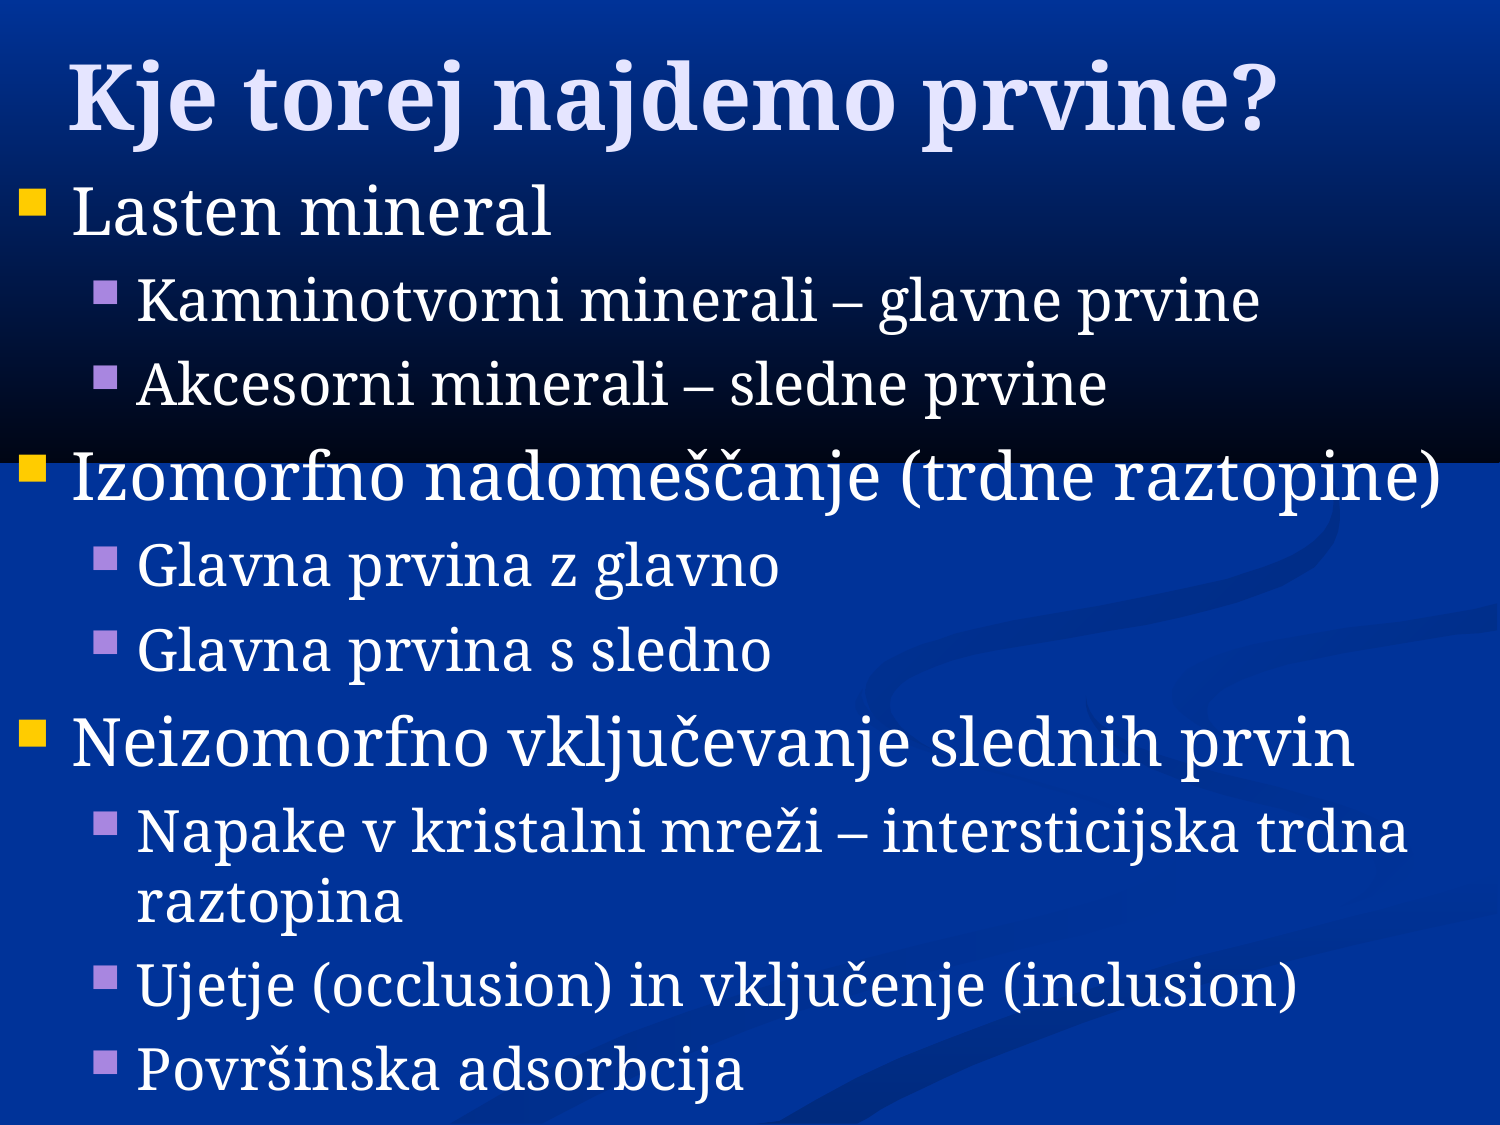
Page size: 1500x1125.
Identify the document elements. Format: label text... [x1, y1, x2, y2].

title Kje torej najdemo prvine? [0, 0, 1351, 160]
list Lasten mineral Kamninotvorni minerali – glavne prvine Akcesorni minerali – sledne prvine Izomorfno nadomeščanje (trdne raztopine) Glavna prvina z glavno Glavna prvina s sledno Neizomorfno vključevanje slednih prvin Napake v kristalni mreži – intersticijska trdna raztopina Ujetje (occlusion) in vključenje (inclusion) Površinska adsorbcija [0, 160, 1500, 1125]
